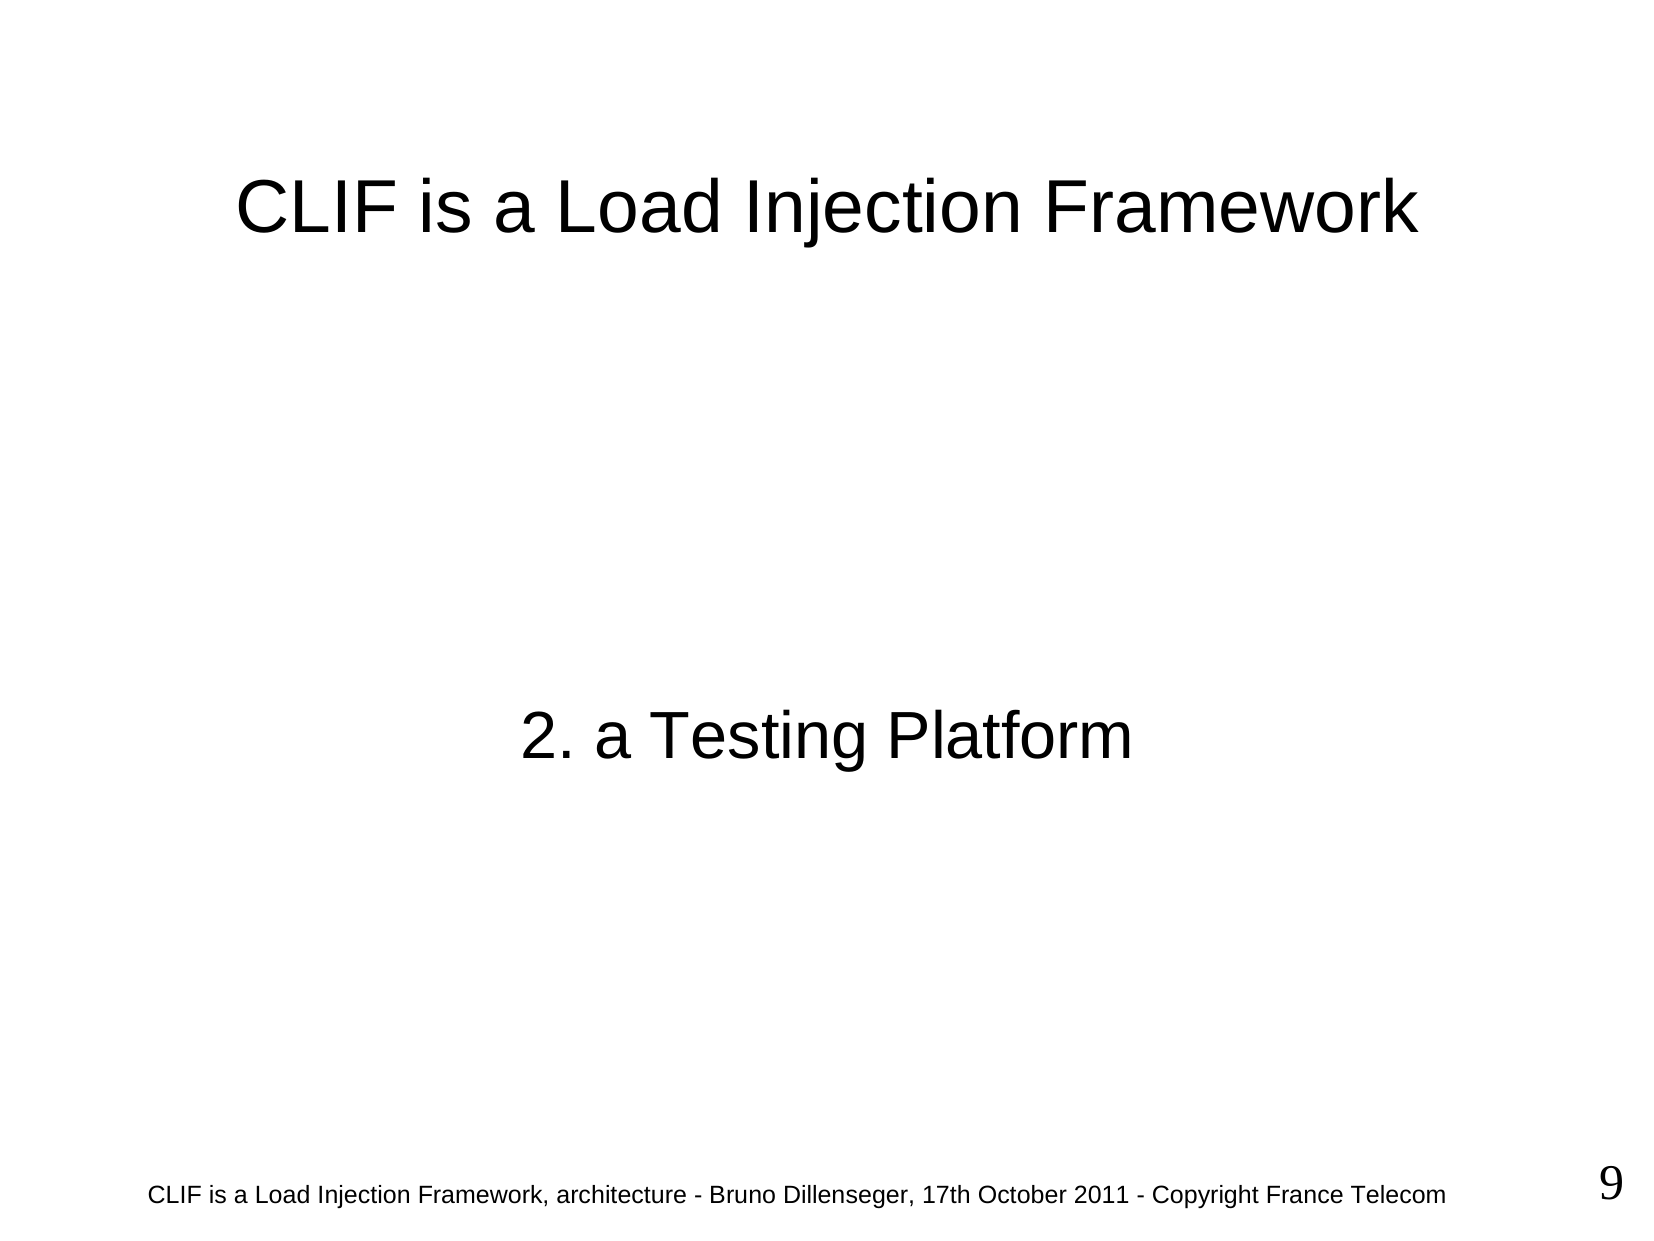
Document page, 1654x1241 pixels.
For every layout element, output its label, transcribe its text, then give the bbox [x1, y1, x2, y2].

title CLIF is a Load Injection Framework [121, 102, 1534, 311]
subtitle 2. a Testing Platform [121, 344, 1534, 1127]
